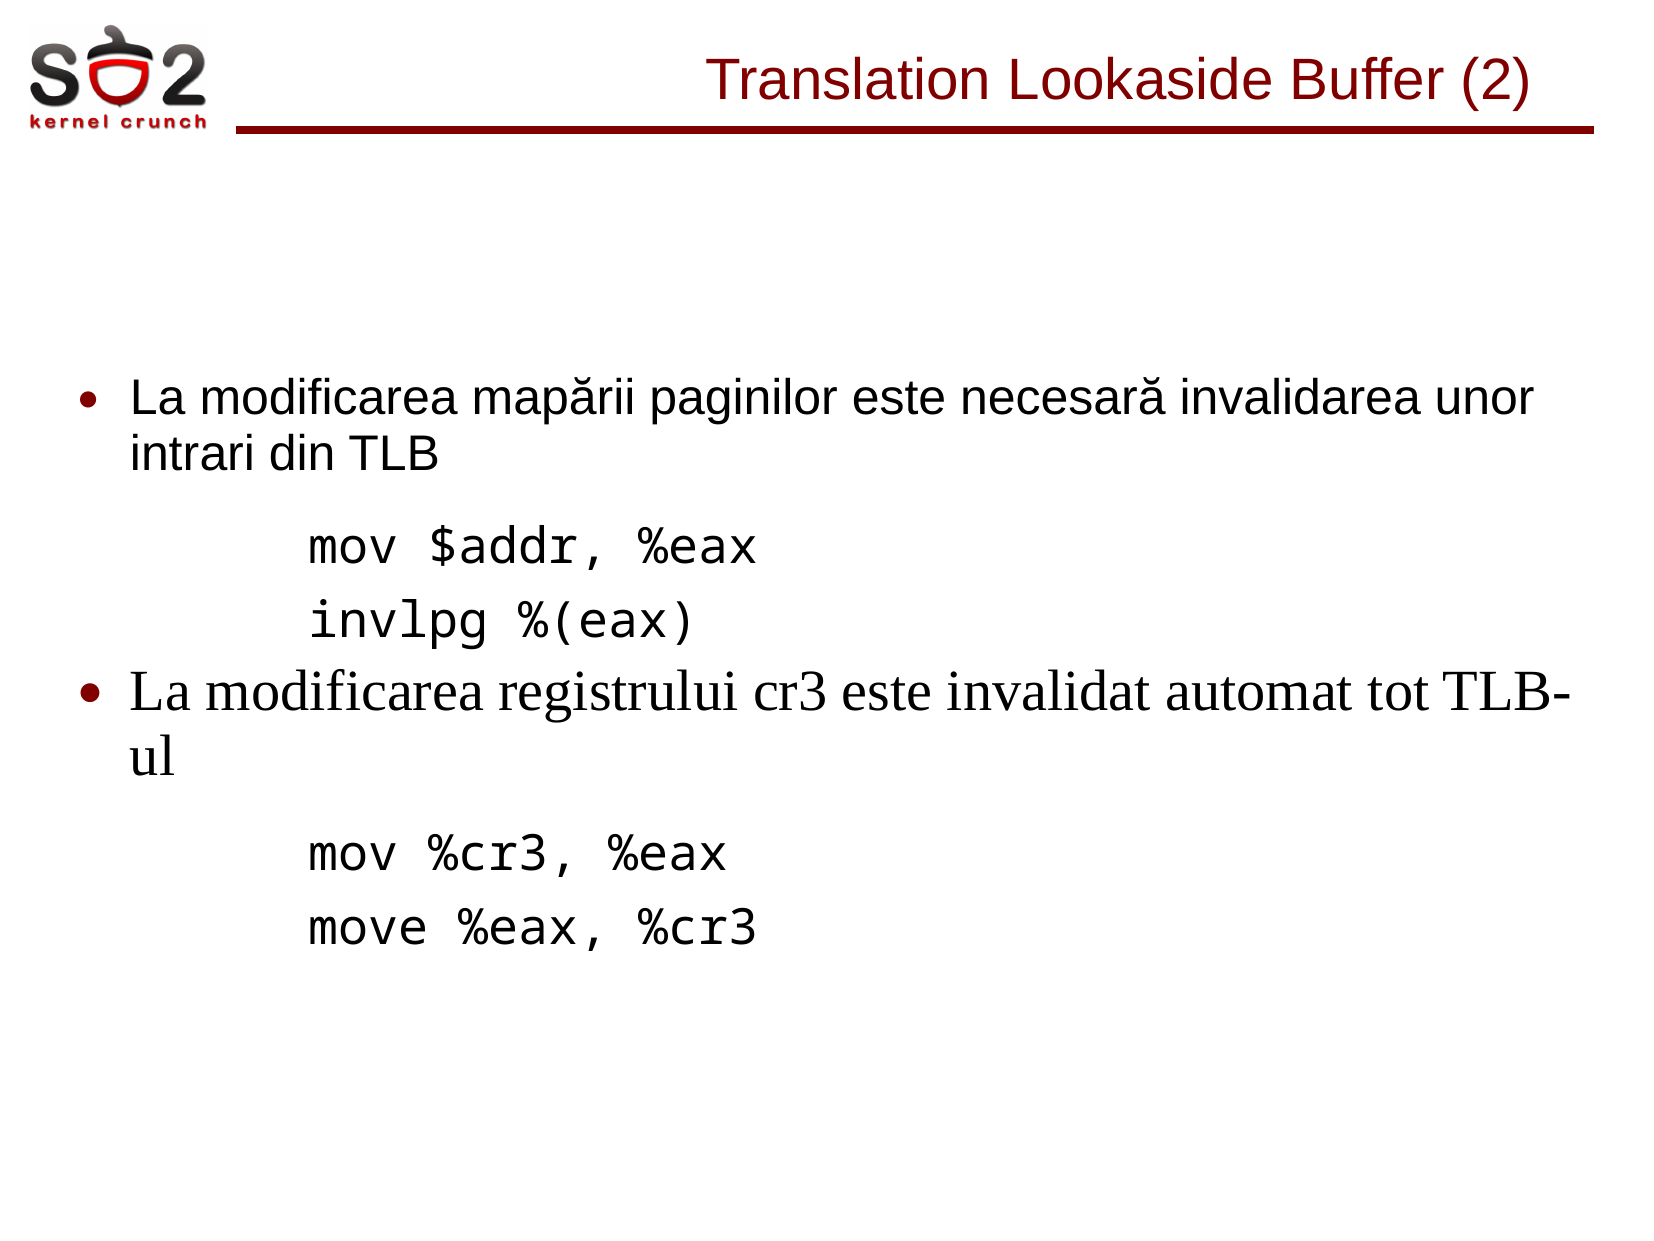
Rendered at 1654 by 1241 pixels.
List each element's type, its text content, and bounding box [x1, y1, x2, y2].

list La modificarea mapării paginilor este necesară invalidarea unor intrari din TLB mov $addr, %eax invlpg %(eax) La modificarea registrului cr3 este invalidat automat tot TLB-ul mov %cr3, %eax move %eax, %cr3 [59, 177, 1595, 1152]
title Translation Lookaside Buffer (2) [121, 11, 1534, 148]
picture [29, 23, 121, 130]
